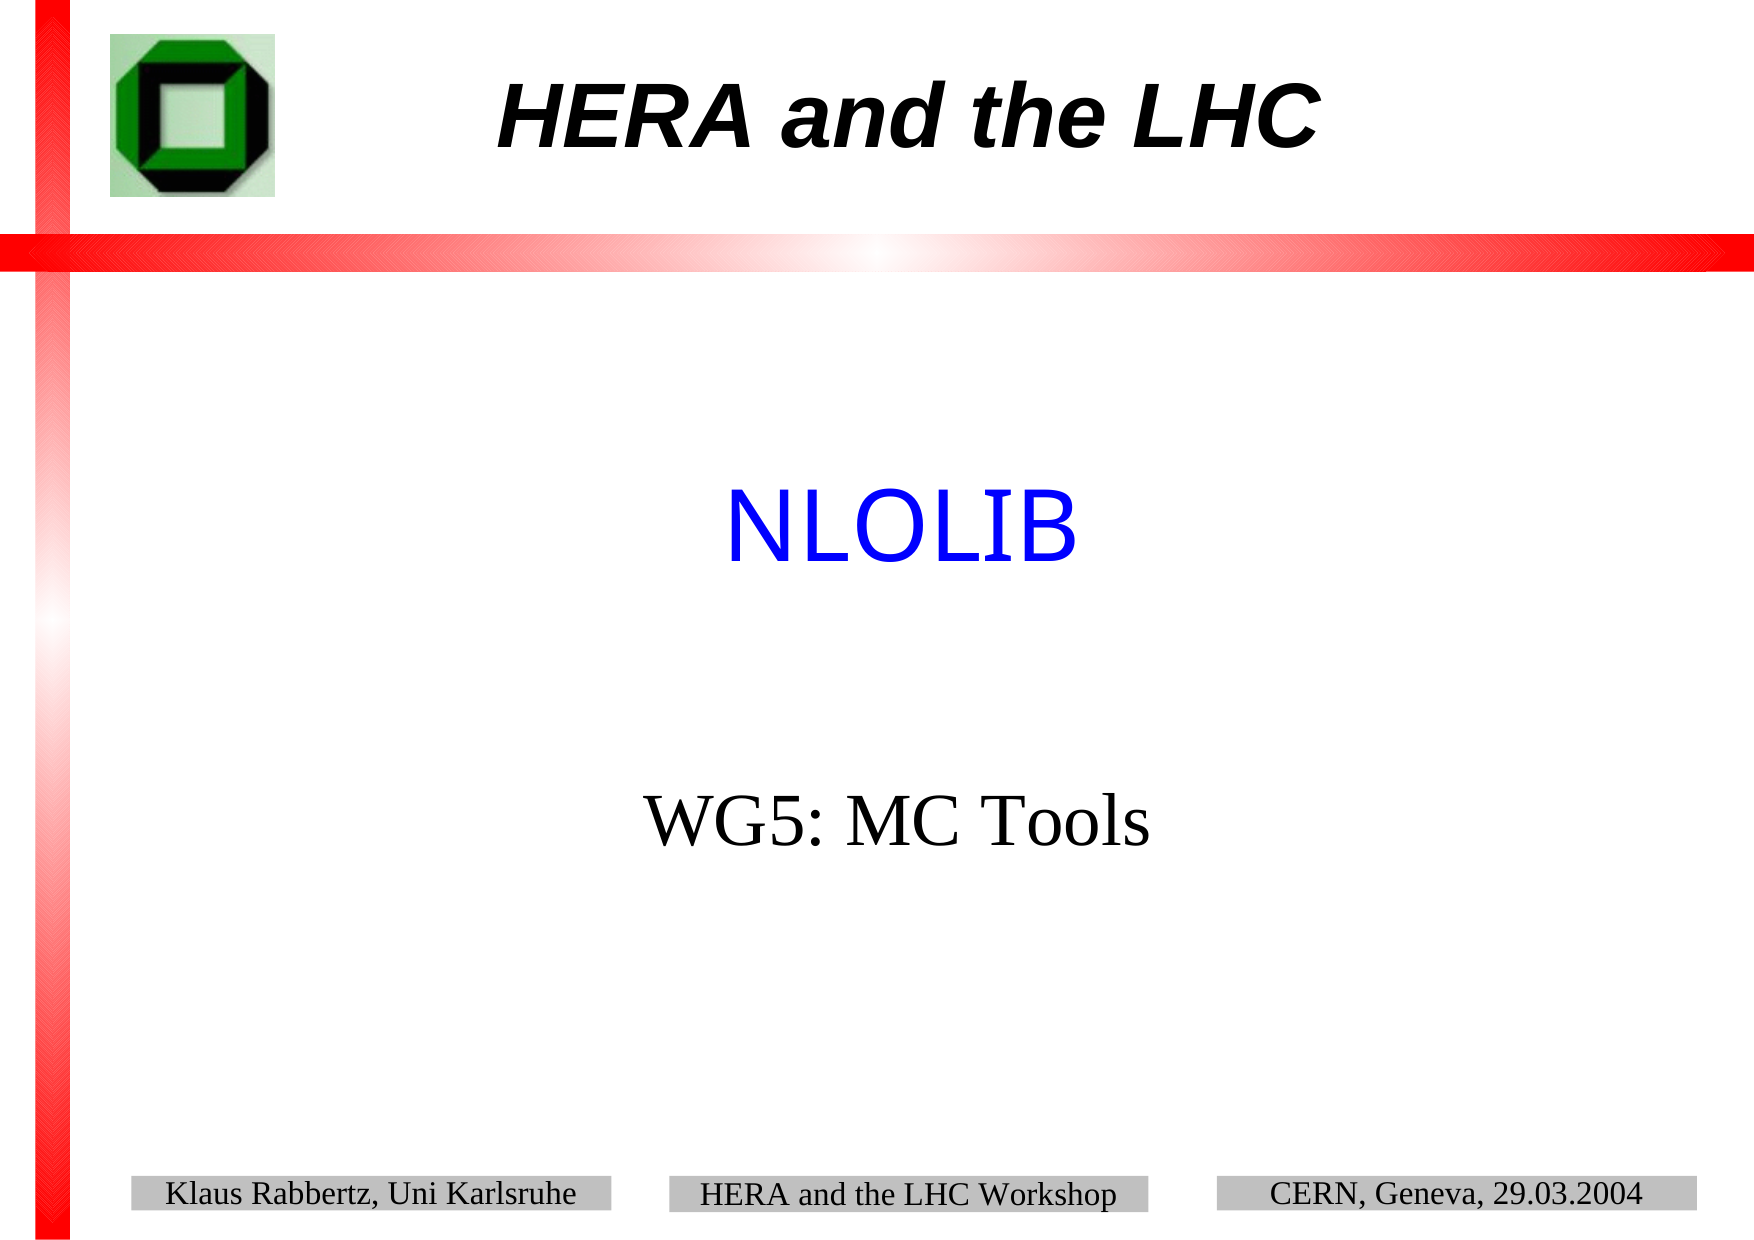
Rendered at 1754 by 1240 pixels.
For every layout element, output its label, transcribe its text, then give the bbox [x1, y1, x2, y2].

text_box NLOLIB [138, 454, 1666, 634]
title HERA and the LHC [267, 11, 1551, 219]
text_box WG5: MC Tools [643, 778, 1168, 863]
picture [110, 34, 267, 197]
